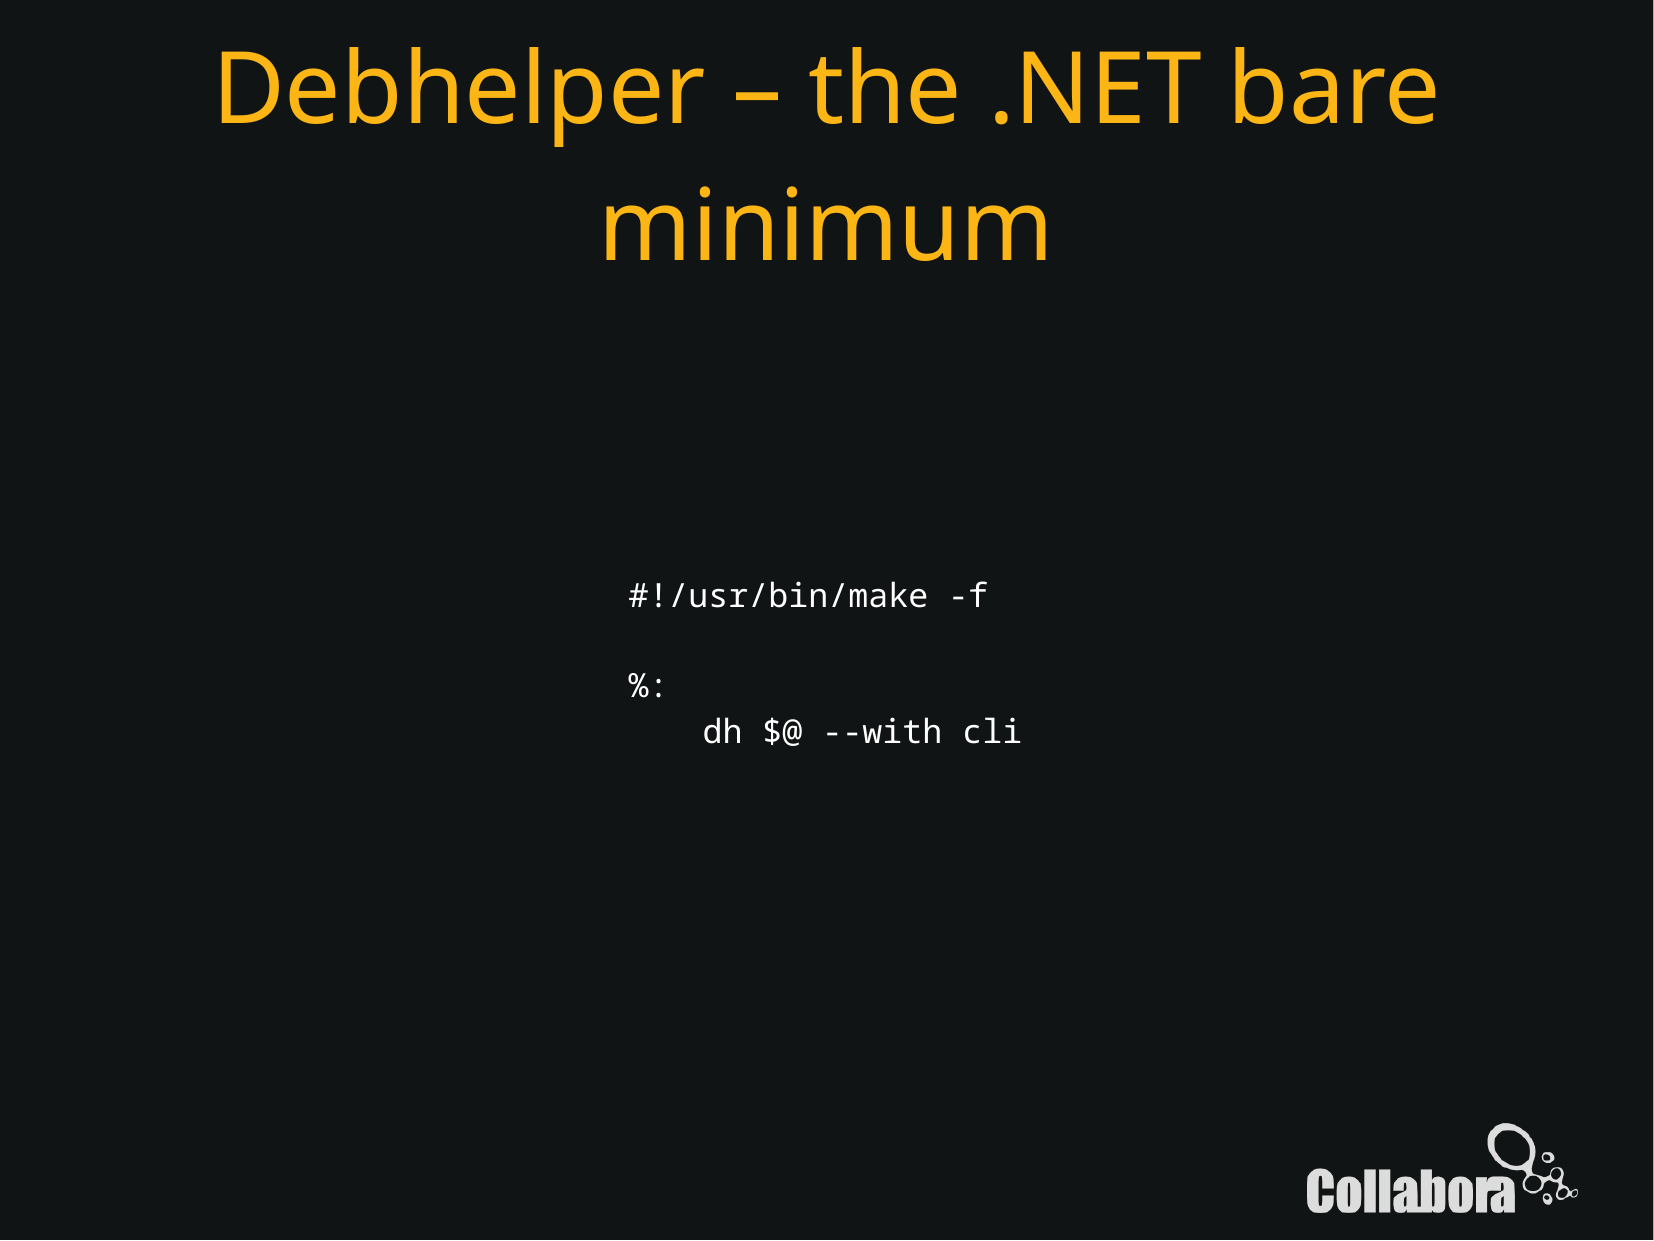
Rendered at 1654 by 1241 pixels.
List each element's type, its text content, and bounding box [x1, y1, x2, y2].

text_box #!/usr/bin/make -f %: dh $@ --with cli [613, 564, 986, 713]
picture [1307, 1123, 1578, 1213]
title Debhelper – the .NET bare minimum [82, 40, 1571, 266]
